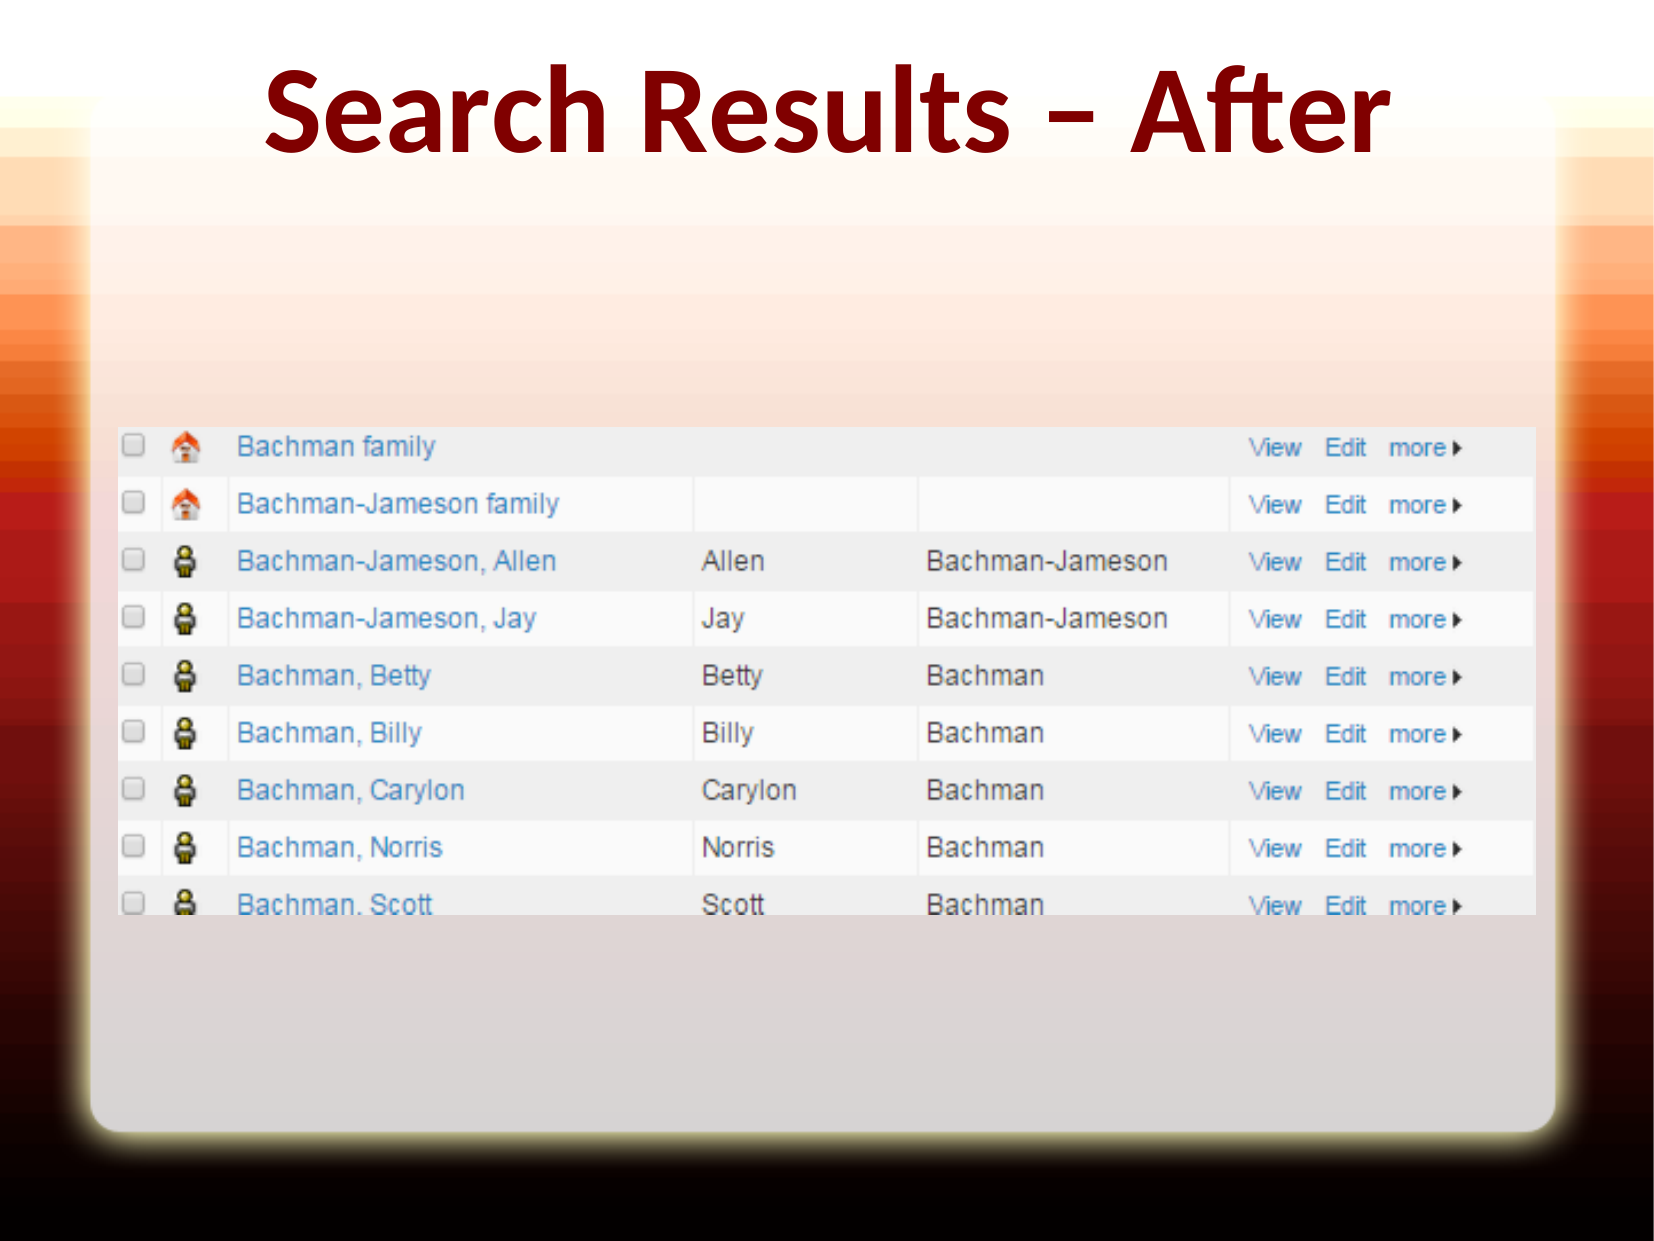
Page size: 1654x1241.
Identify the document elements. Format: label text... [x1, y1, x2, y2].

title Search Results – After [120, 17, 1538, 226]
picture [0, 0, 1654, 1241]
